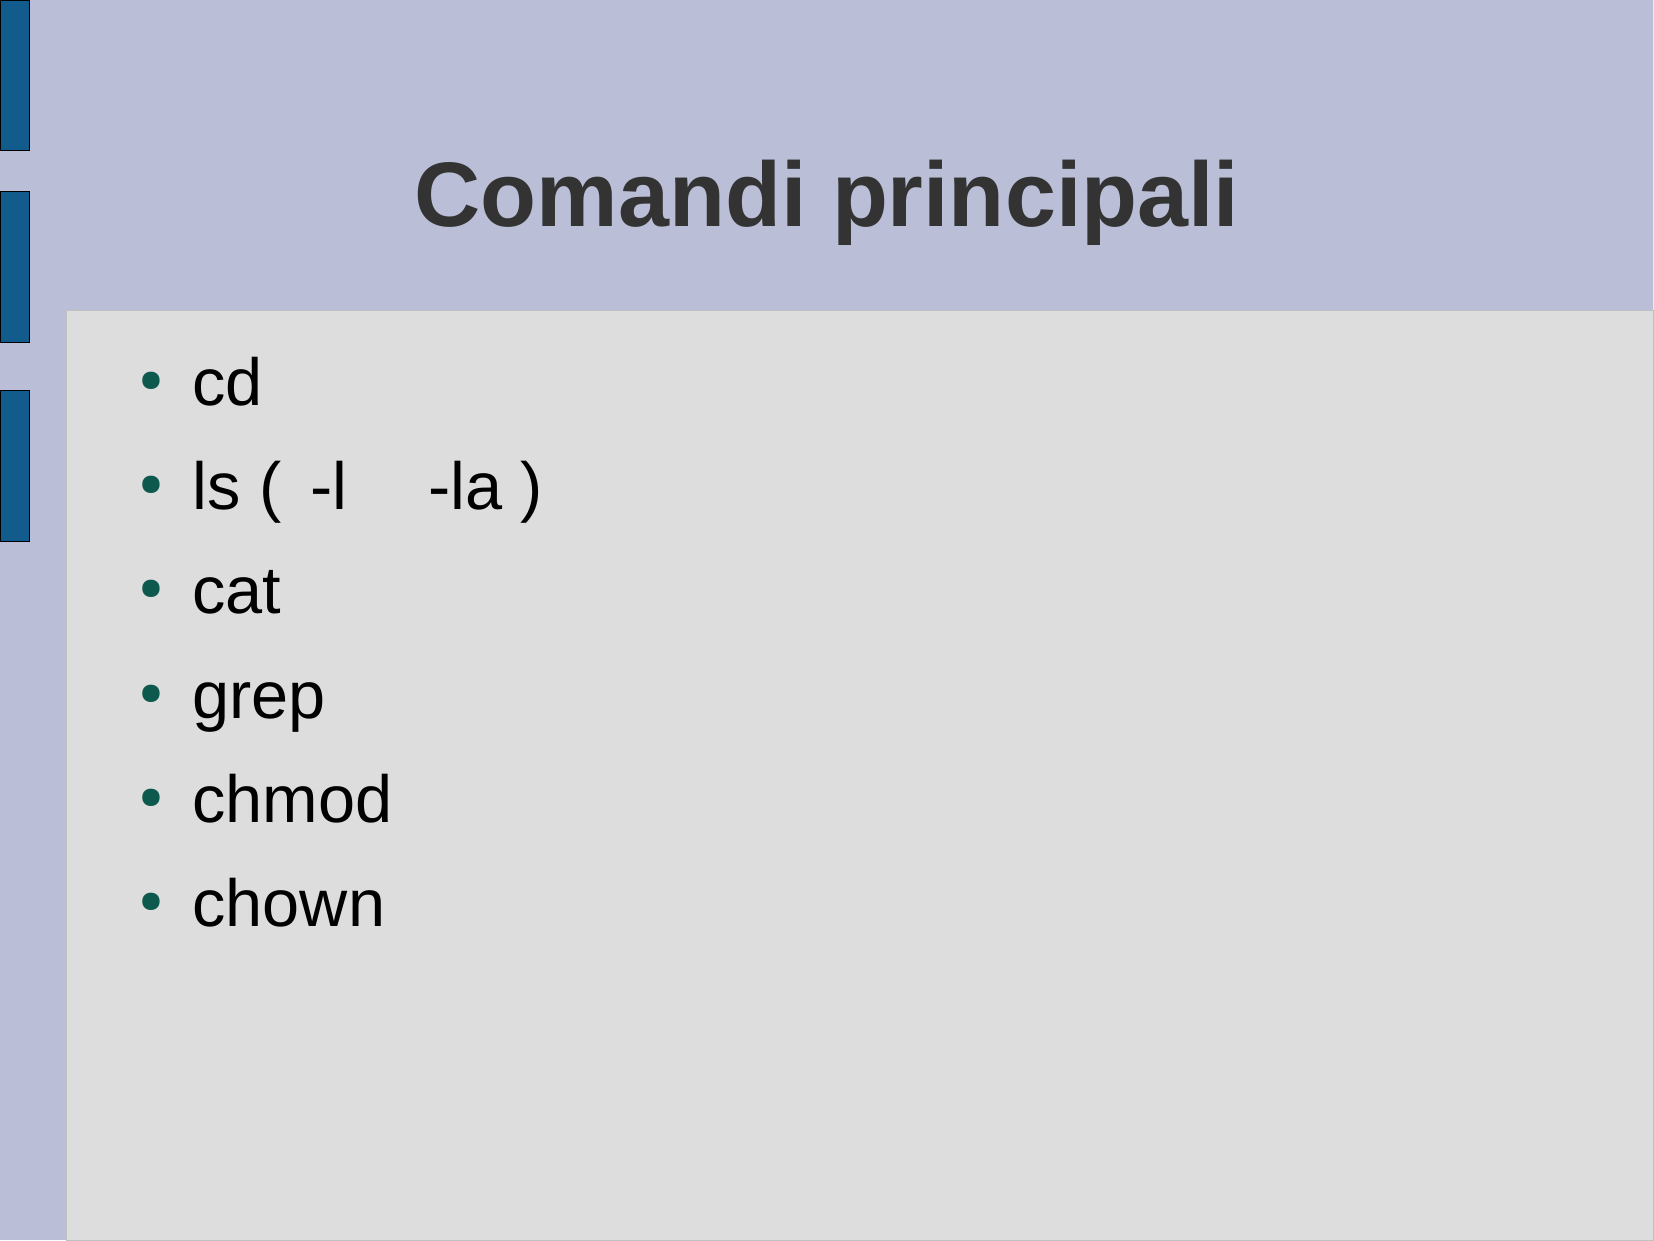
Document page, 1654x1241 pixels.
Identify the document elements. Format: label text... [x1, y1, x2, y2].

title Comandi principali [121, 91, 1534, 299]
list cd ls ( -l -la ) cat grep chmod chown [121, 344, 1534, 1164]
